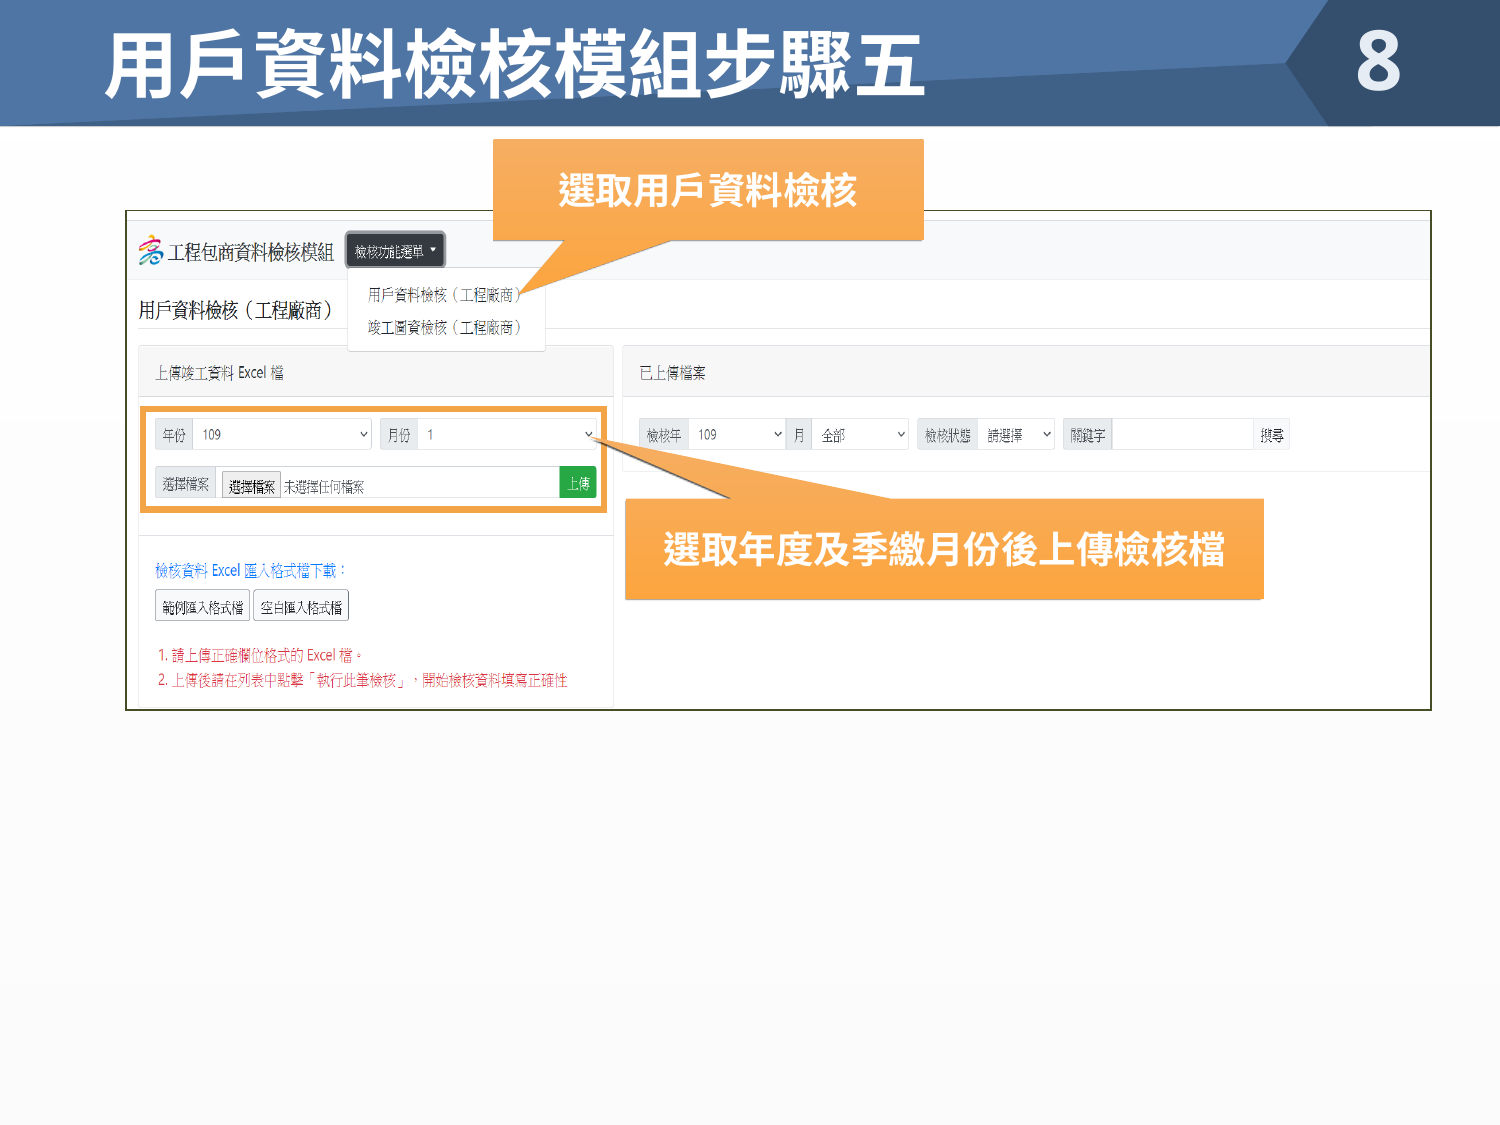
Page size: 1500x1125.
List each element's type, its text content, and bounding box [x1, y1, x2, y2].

picture [126, 211, 1431, 710]
text_box 8 [1340, 0, 1500, 116]
text_box 用戶資料檢核模組步驟五 [88, 9, 1282, 116]
text_box 選取用戶資料檢核 [493, 139, 924, 295]
text_box 選取年度及季繳月份後上傳檢核檔 [588, 436, 1264, 600]
